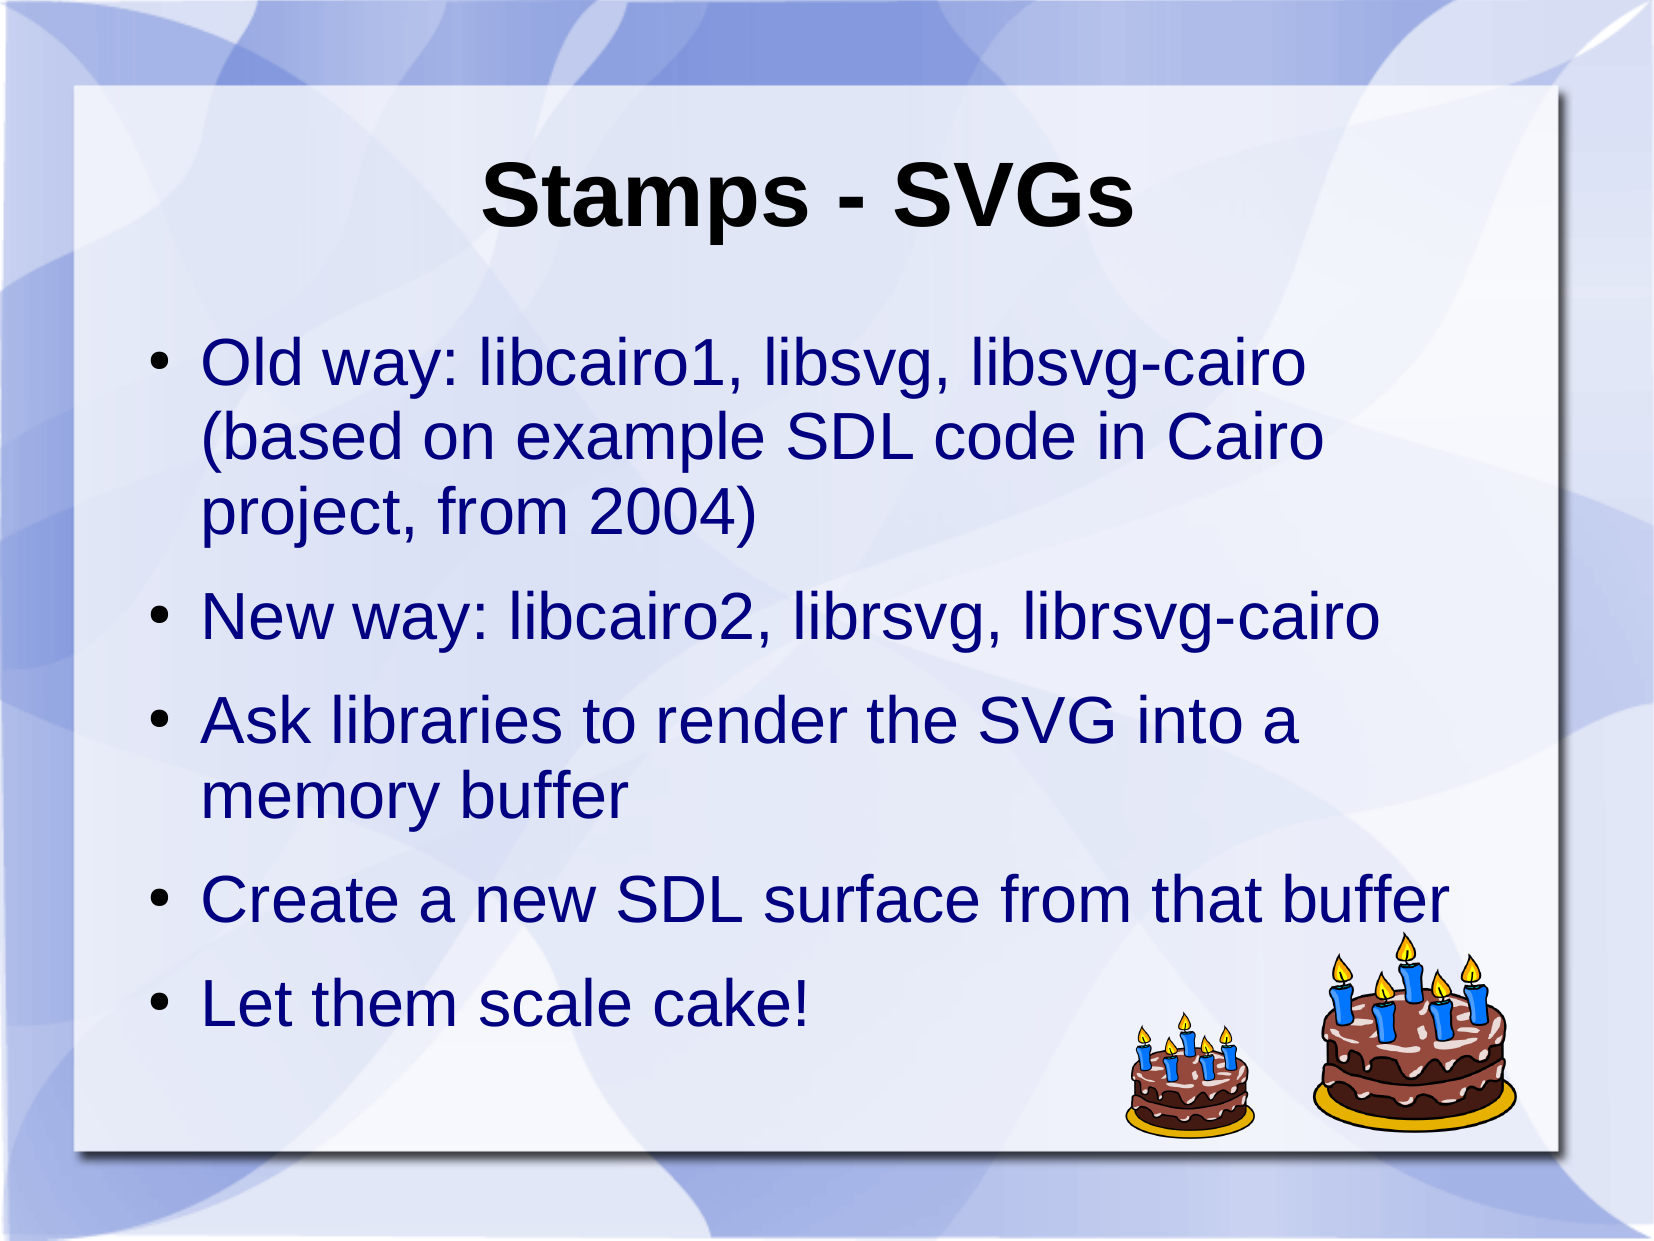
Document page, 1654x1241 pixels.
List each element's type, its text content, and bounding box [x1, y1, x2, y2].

picture [0, 0, 1654, 1241]
title Stamps - SVGs [82, 98, 1536, 291]
list Old way: libcairo1, libsvg, libsvg-cairo (based on example SDL code in Cairo project, from 2004) New way: libcairo2, librsvg, librsvg-cairo Ask libraries to render the SVG into a memory buffer Create a new SDL surface from that buffer Let them scale cake! [129, 324, 1489, 1129]
